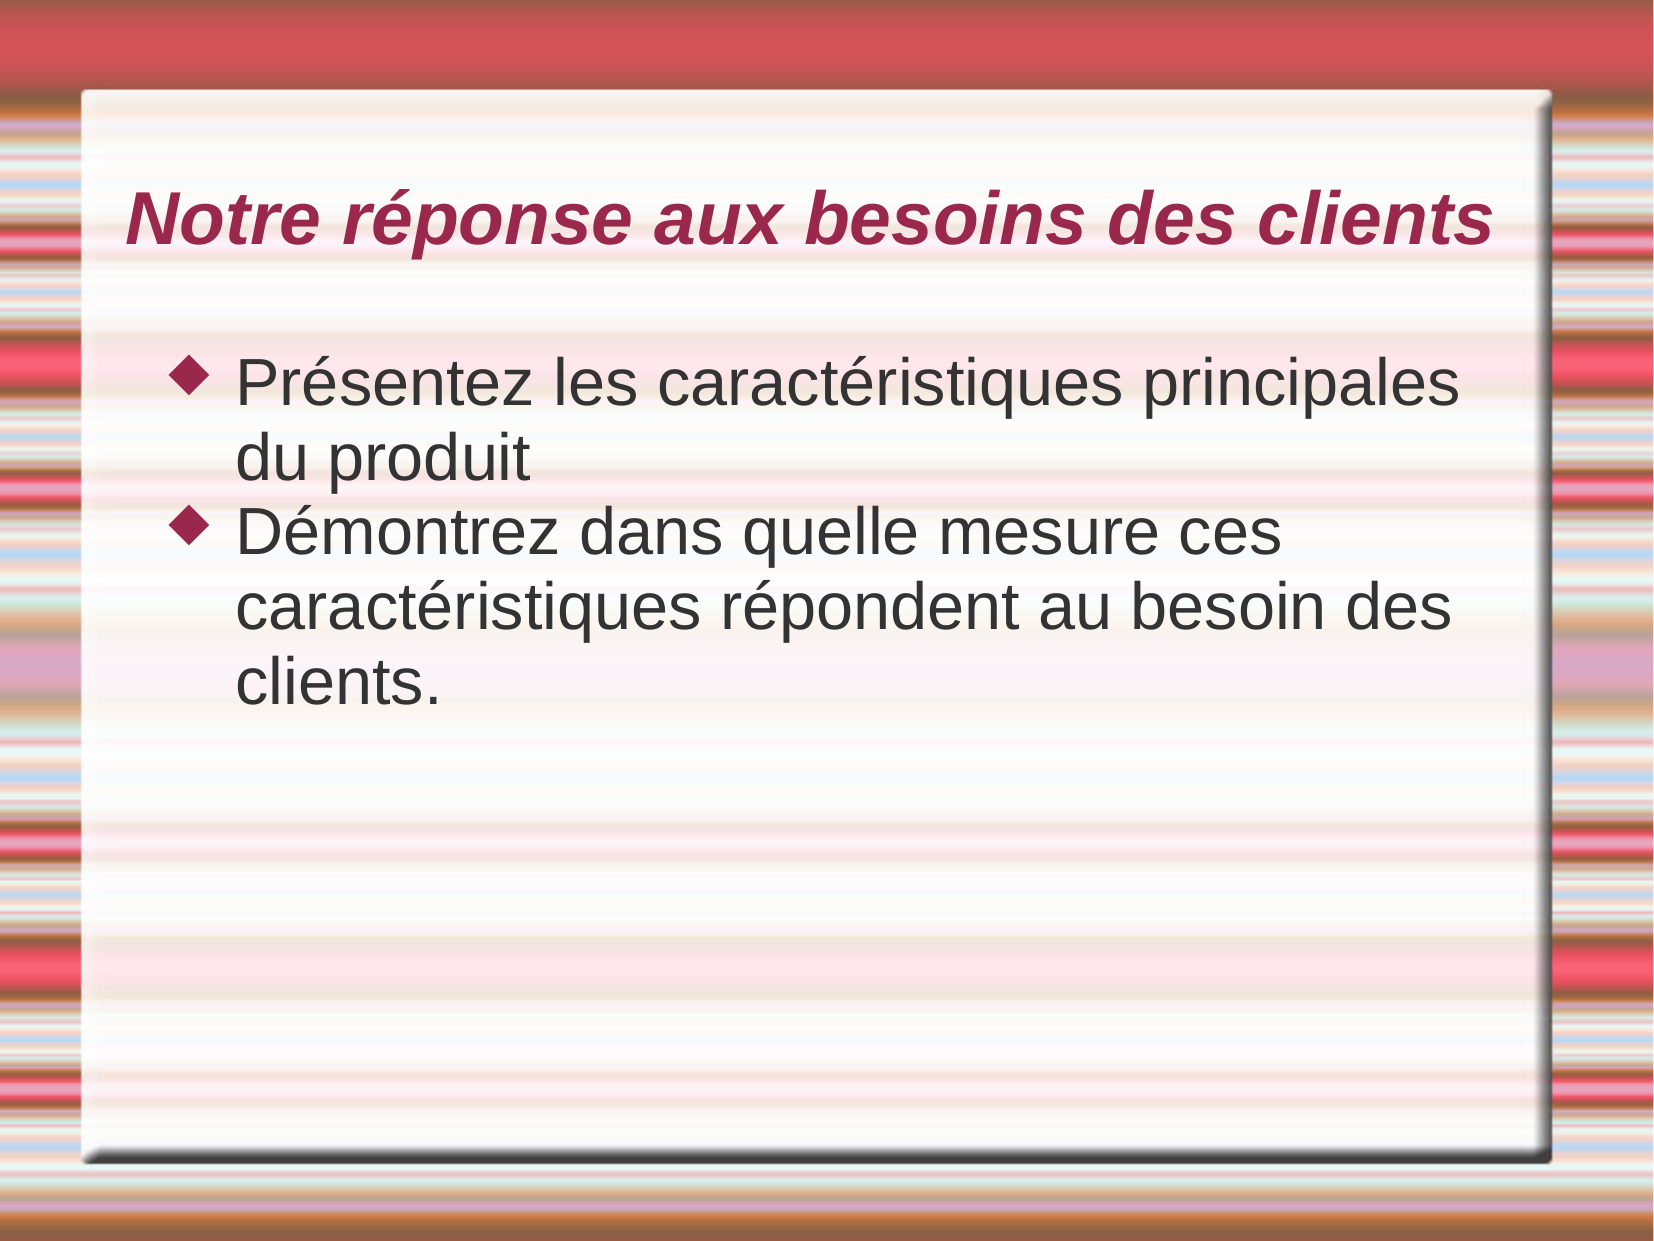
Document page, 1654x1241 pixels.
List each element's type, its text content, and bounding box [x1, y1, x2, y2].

list Présentez les caractéristiques principales du produit Démontrez dans quelle mesure ces caractéristiques répondent au besoin des clients. [152, 344, 1534, 1127]
picture [0, 0, 1654, 1241]
title Notre réponse aux besoins des clients [88, 114, 1534, 322]
